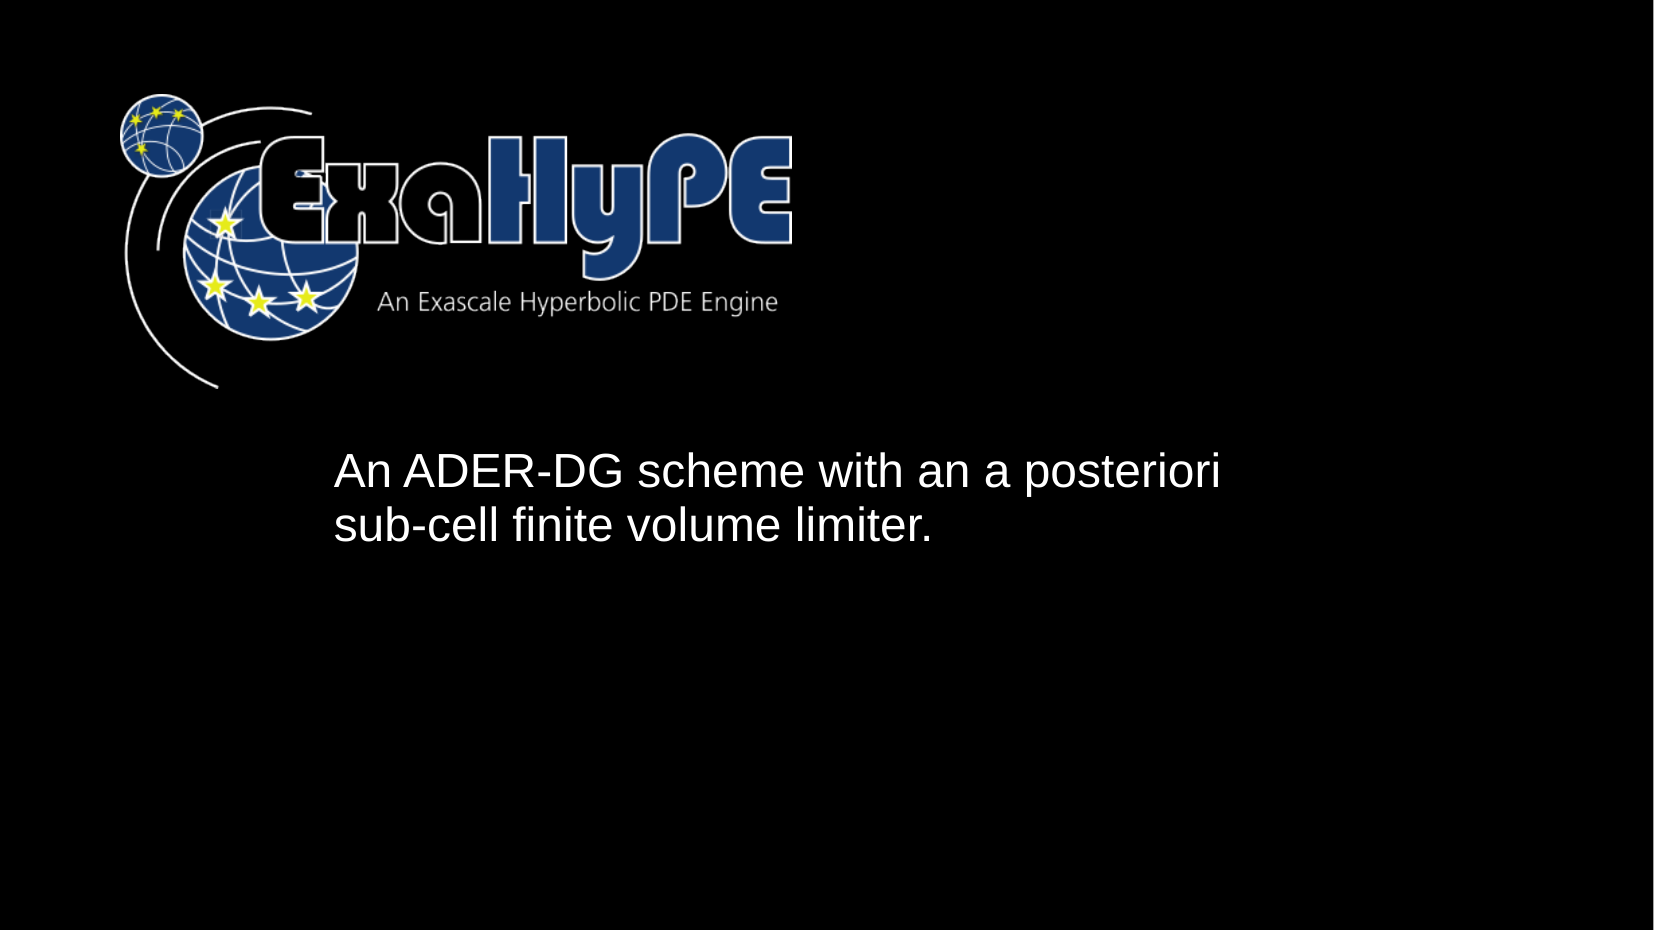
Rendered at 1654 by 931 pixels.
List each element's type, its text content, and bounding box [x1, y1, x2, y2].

picture [120, 94, 792, 389]
text_box An ADER-DG scheme with an a posteriori sub-cell finite volume limiter. [318, 437, 1276, 768]
